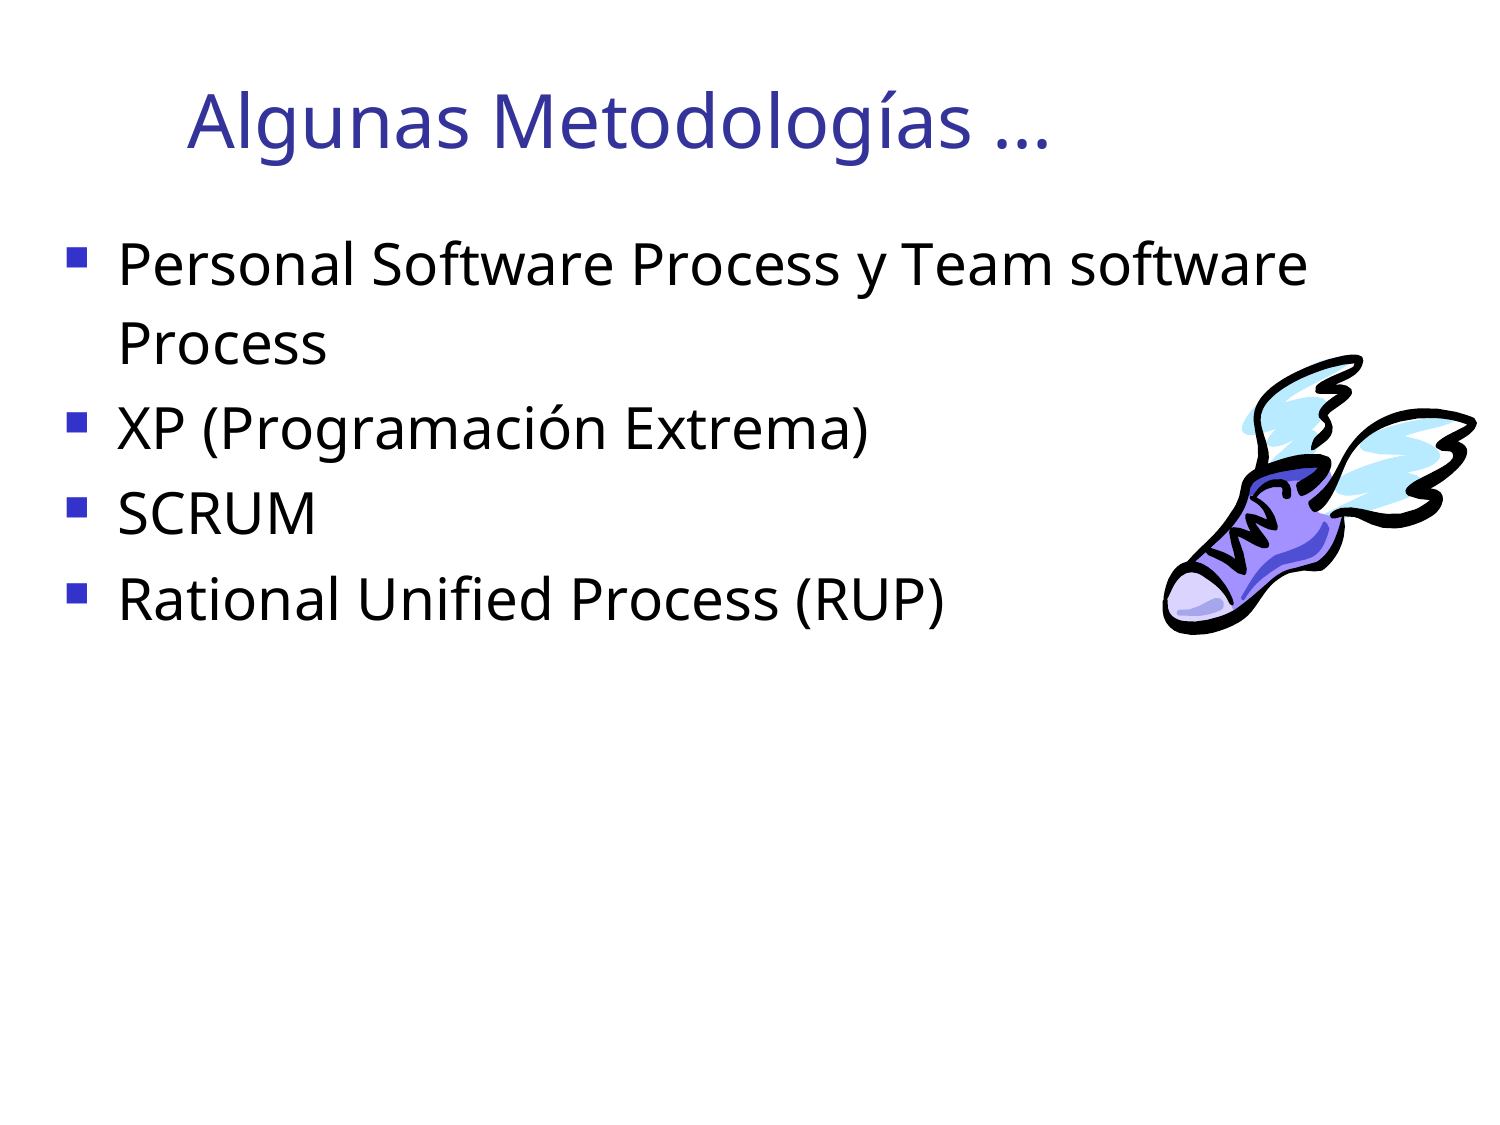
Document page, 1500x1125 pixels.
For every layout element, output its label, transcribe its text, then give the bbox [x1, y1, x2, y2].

list Personal Software Process y Team software Process XP (Programación Extrema)‏ SCRUM Rational Unified Process (RUP)‏ [63, 222, 1389, 863]
picture [1162, 352, 1480, 638]
title Algunas Metodologías ... [187, 45, 1466, 193]
